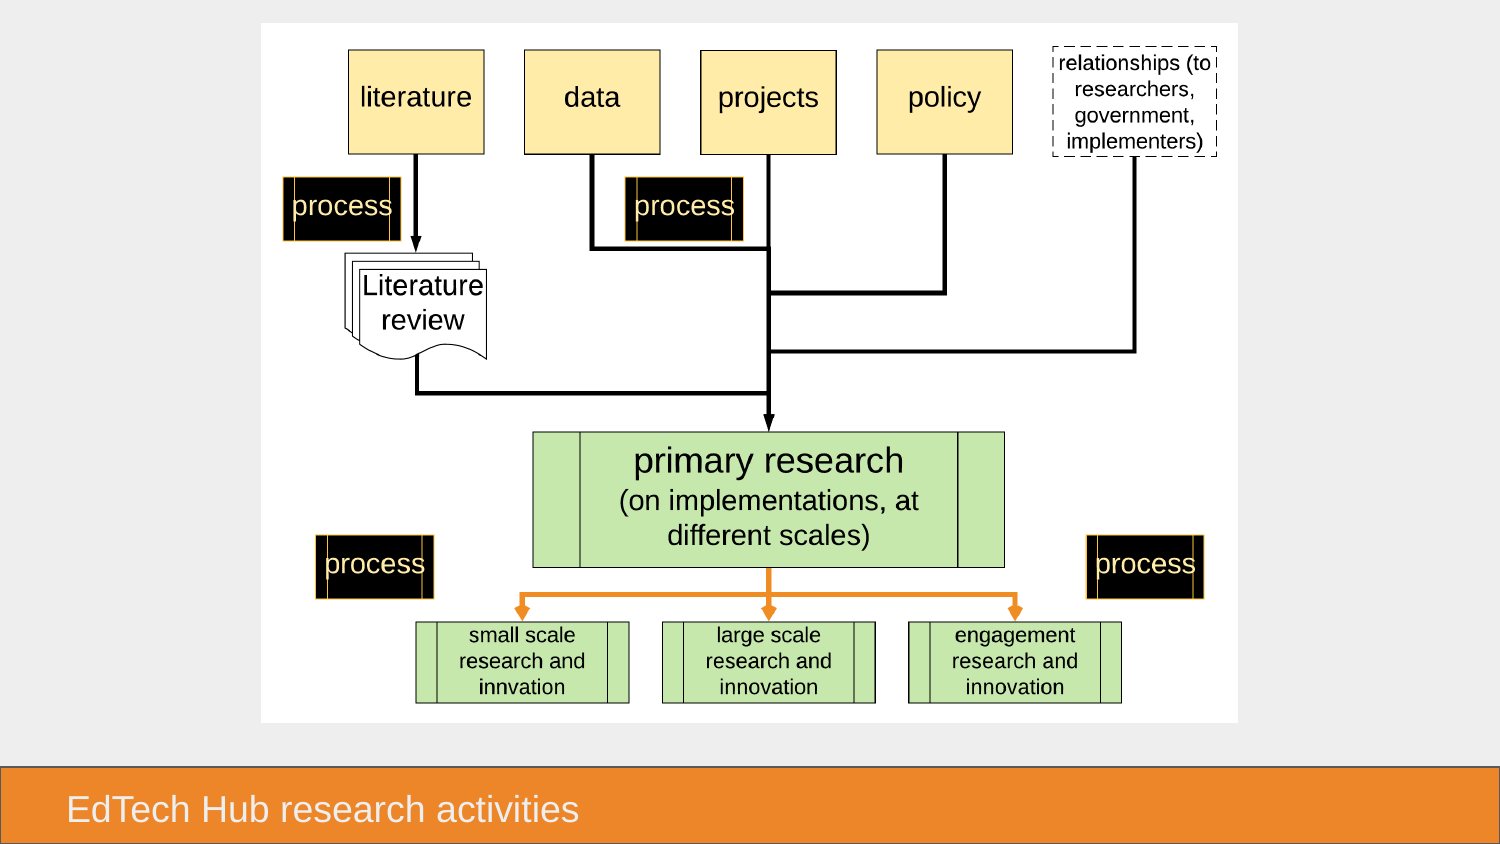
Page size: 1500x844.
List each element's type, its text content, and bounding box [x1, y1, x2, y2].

subtitle EdTech Hub research activities [51, 775, 836, 841]
picture [261, 23, 1238, 723]
